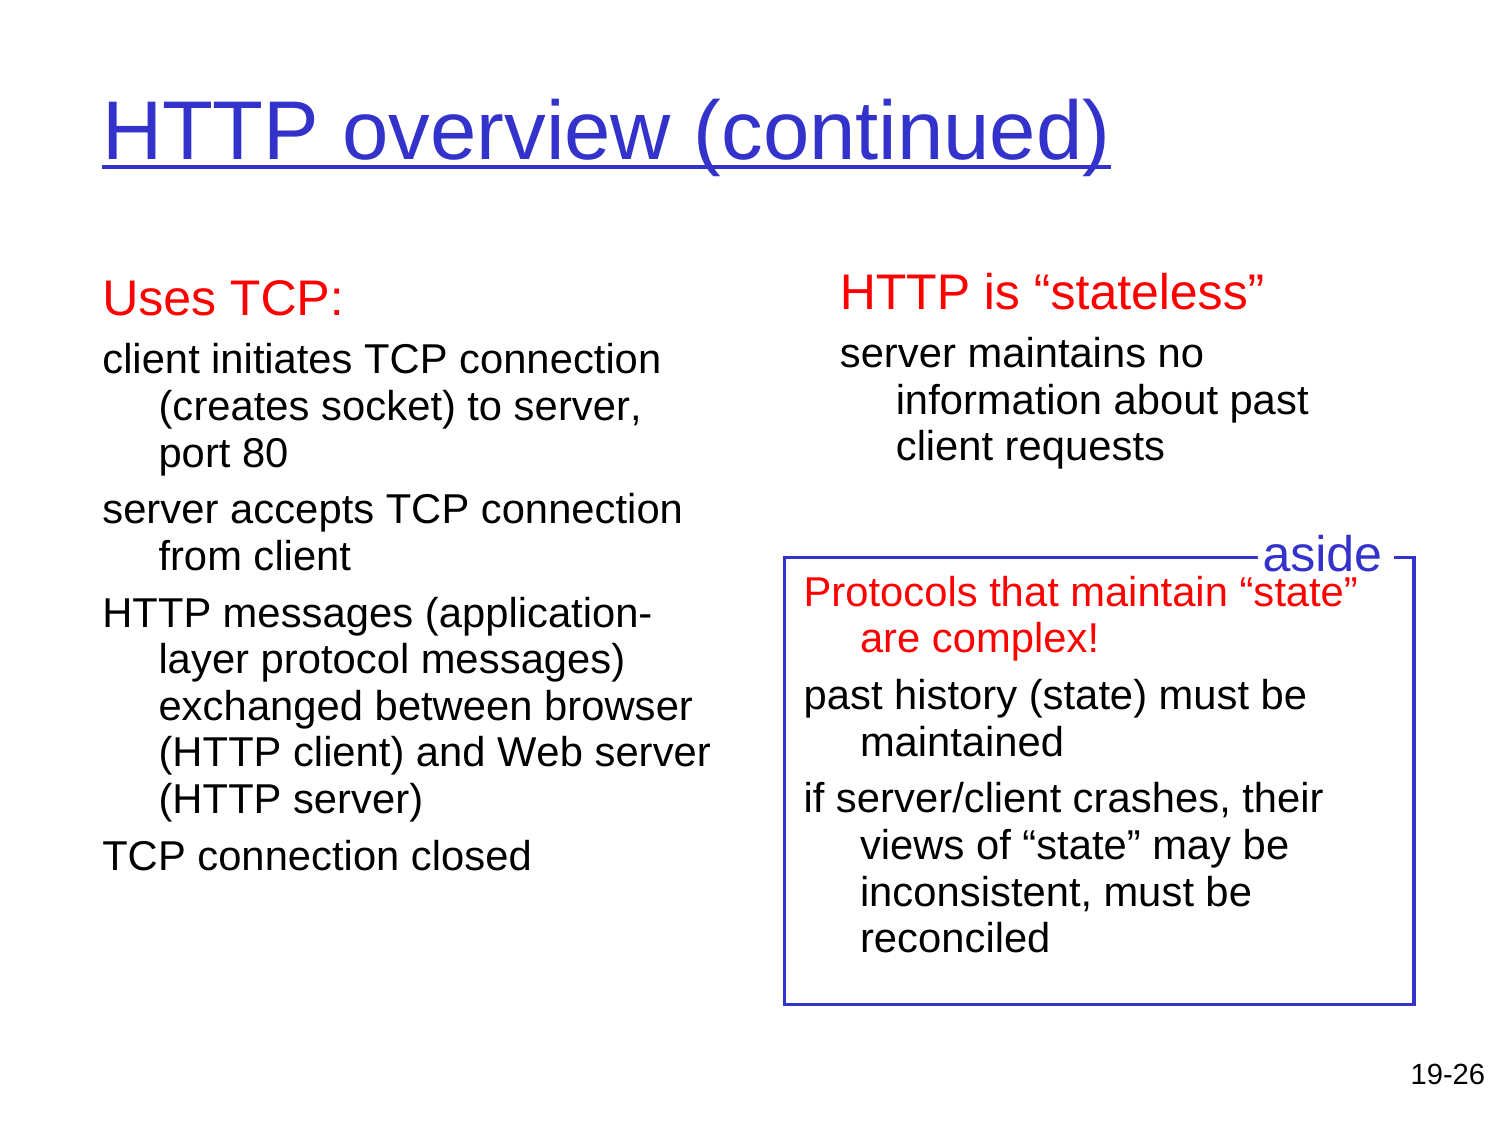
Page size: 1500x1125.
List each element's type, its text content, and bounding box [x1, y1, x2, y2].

title HTTP overview (continued) [87, 37, 1363, 225]
text_box [784, 557, 1247, 1005]
text_box Protocols that maintain “state” are complex! past history (state) must be maintained if server/client crashes, their views of “state” may be inconsistent, must be reconciled [788, 560, 1405, 1029]
text_box [1397, 557, 1415, 1005]
text_box aside [1247, 518, 1397, 590]
list Uses TCP: client initiates TCP connection (creates socket) to server, port 80 server accepts TCP connection from client HTTP messages (application-layer protocol messages) exchanged between browser (HTTP client) and Web server (HTTP server) TCP connection closed [87, 262, 740, 1026]
list HTTP is “stateless” server maintains no information about past client requests [824, 256, 1346, 505]
